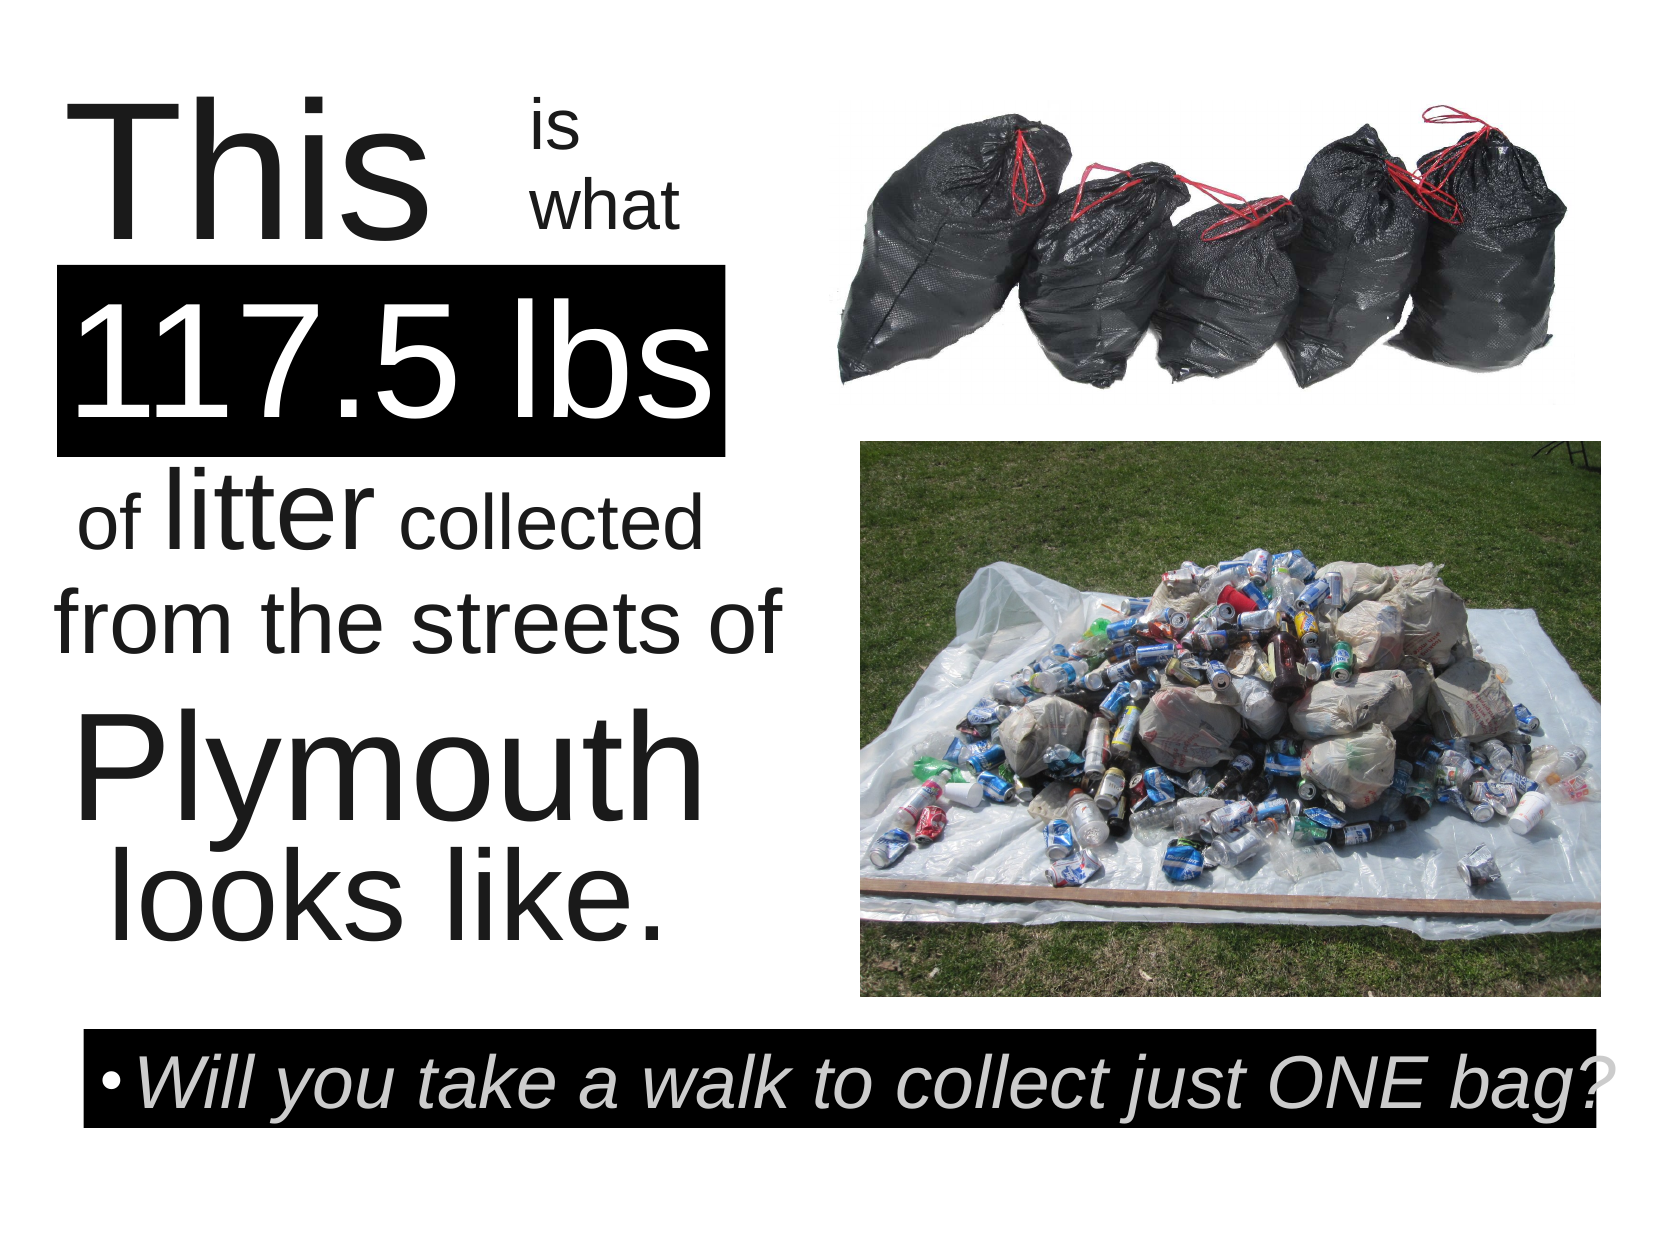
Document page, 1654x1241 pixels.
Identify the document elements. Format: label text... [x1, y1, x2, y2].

text_box Will you take a walk to collect just ONE bag? [83, 1029, 1597, 1128]
picture [860, 441, 1601, 997]
picture [829, 100, 1575, 405]
picture [45, 57, 822, 974]
